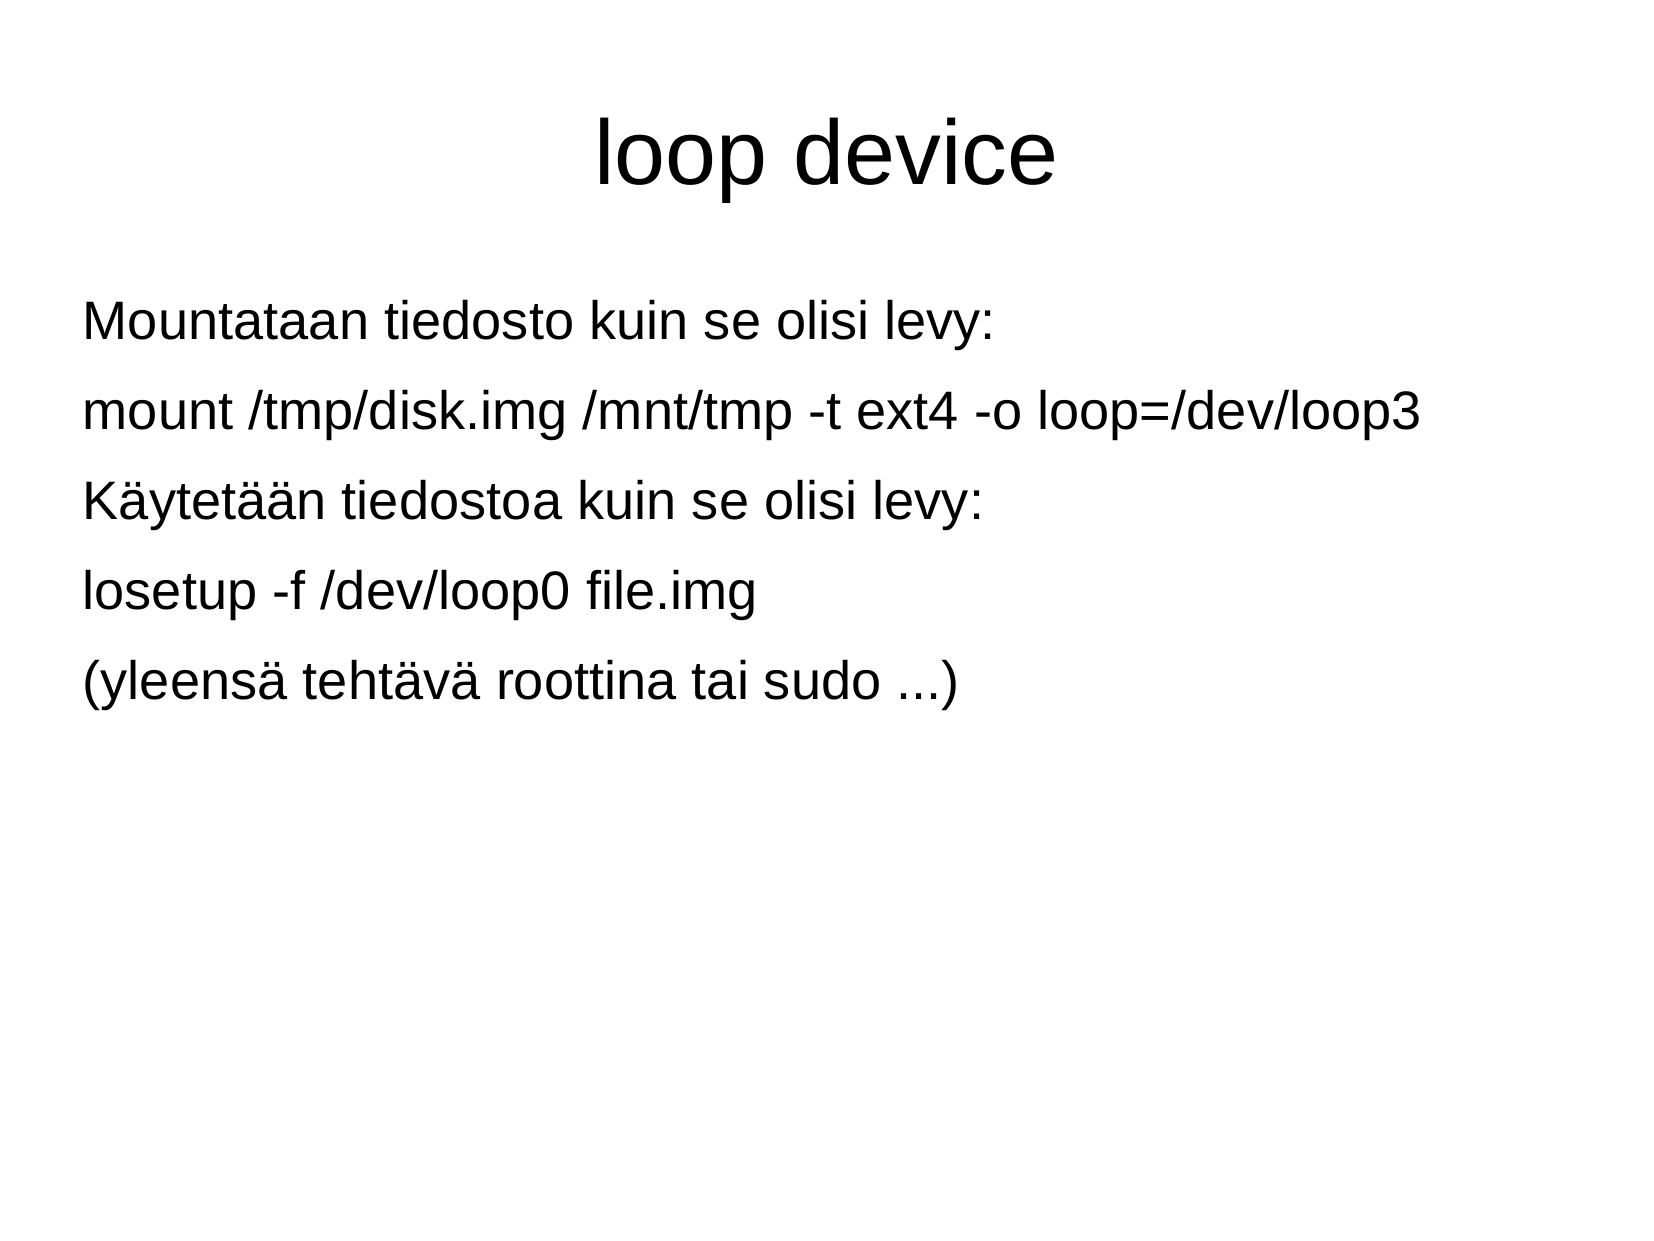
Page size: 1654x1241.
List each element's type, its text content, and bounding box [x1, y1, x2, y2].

list Mountataan tiedosto kuin se olisi levy: mount /tmp/disk.img /mnt/tmp -t ext4 -o loop=/dev/loop3 Käytetään tiedostoa kuin se olisi levy: losetup -f /dev/loop0 file.img (yleensä tehtävä roottina tai sudo ...) [82, 290, 1571, 1010]
title loop device [82, 49, 1571, 257]
